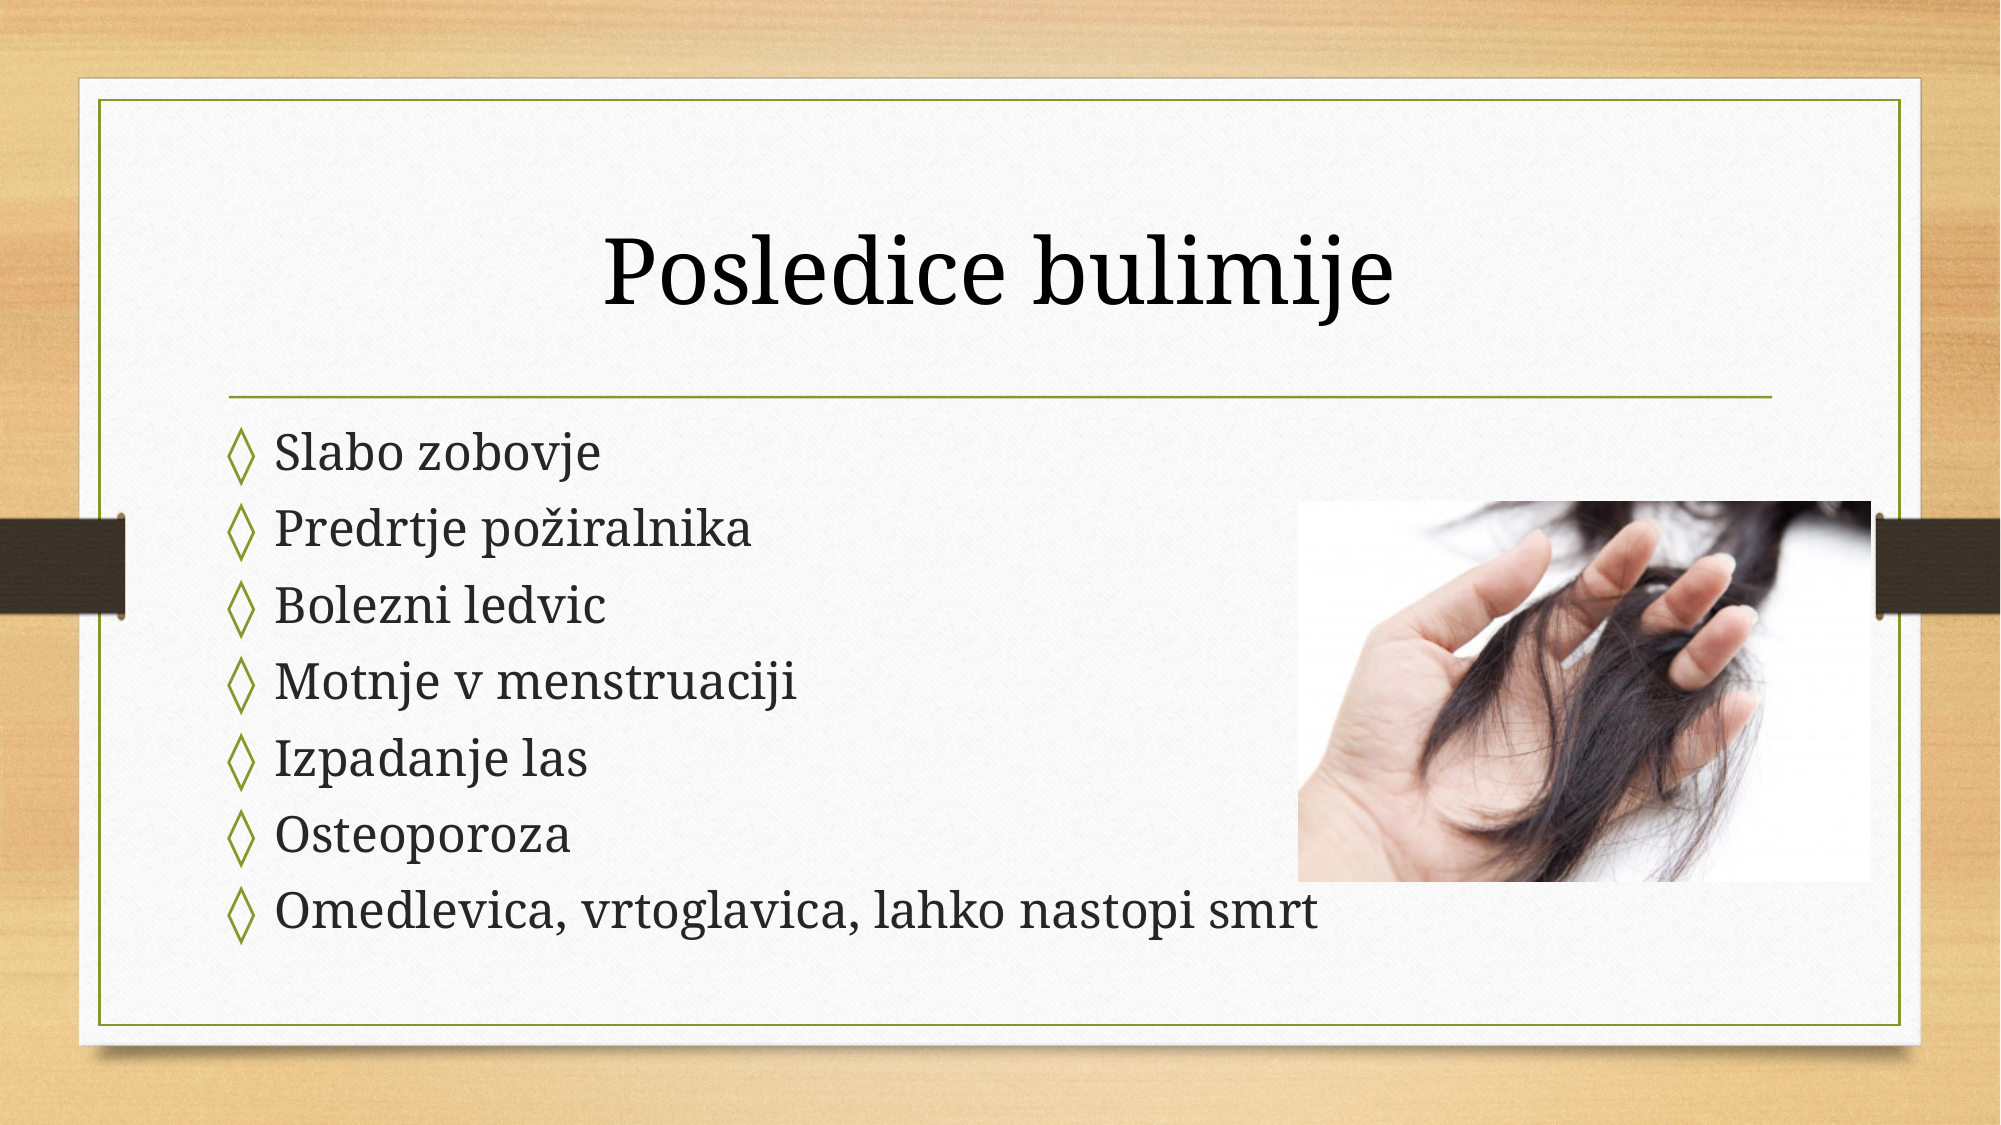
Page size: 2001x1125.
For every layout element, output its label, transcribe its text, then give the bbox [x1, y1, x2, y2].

list Slabo zobovje Predrtje požiralnika Bolezni ledvic Motnje v menstruaciji Izpadanje las Osteoporoza Omedlevica, vrtoglavica, lahko nastopi smrt [212, 419, 1788, 964]
title Posledice bulimije [212, 161, 1788, 375]
picture [0, 0, 2001, 1125]
